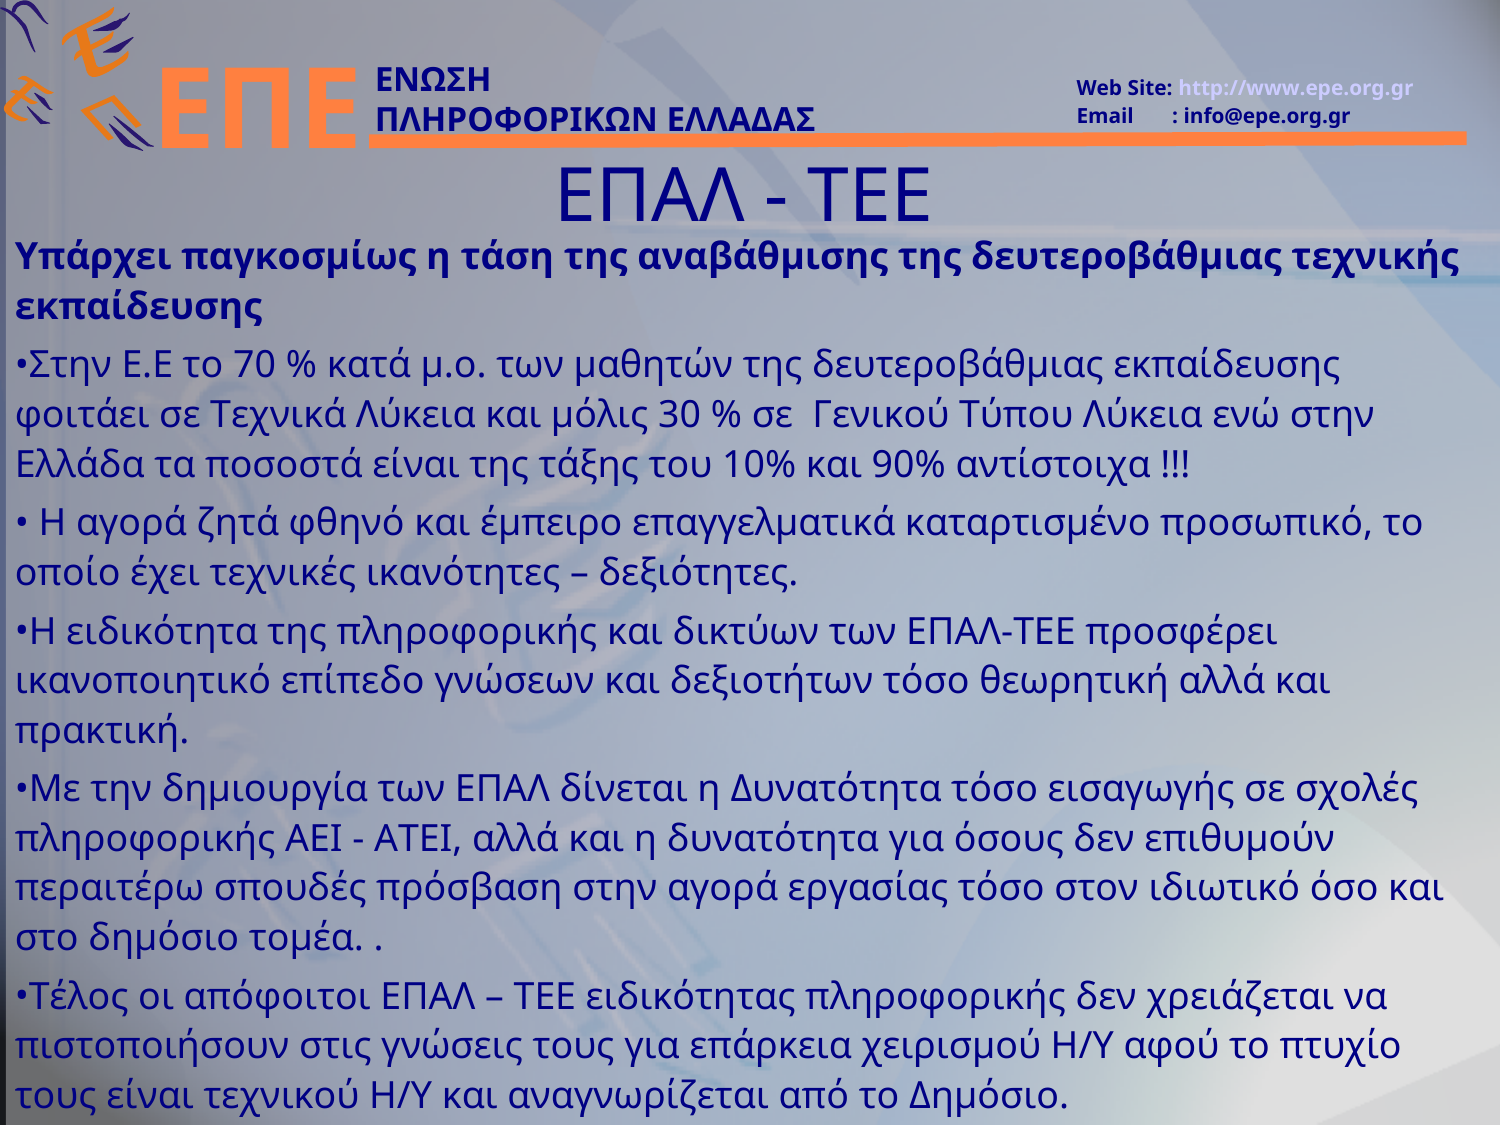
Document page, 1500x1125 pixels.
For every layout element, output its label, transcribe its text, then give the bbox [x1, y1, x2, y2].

list Υπάρχει παγκοσμίως η τάση της αναβάθμισης της δευτεροβάθμιας τεχνικής εκπαίδευσης Στην Ε.Ε το 70 % κατά μ.ο. των μαθητών της δευτεροβάθμιας εκπαίδευσης φοιτάει σε Τεχνικά Λύκεια και μόλις 30 % σε Γενικού Τύπου Λύκεια ενώ στην Ελλάδα τα ποσοστά είναι της τάξης του 10% και 90% αντίστοιχα !!! Η αγορά ζητά φθηνό και έμπειρο επαγγελματικά καταρτισμένο προσωπικό, το οποίο έχει τεχνικές ικανότητες – δεξιότητες. Η ειδικότητα της πληροφορικής και δικτύων των ΕΠΑΛ-ΤΕΕ προσφέρει ικανοποιητικό επίπεδο γνώσεων και δεξιοτήτων τόσο θεωρητική αλλά και πρακτική. Με την δημιουργία των ΕΠΑΛ δίνεται η Δυνατότητα τόσο εισαγωγής σε σχολές πληροφορικής ΑΕΙ - ΑΤΕΙ, αλλά και η δυνατότητα για όσους δεν επιθυμούν περαιτέρω σπουδές πρόσβαση στην αγορά εργασίας τόσο στον ιδιωτικό όσο και στο δημόσιο τομέα. . Τέλος οι απόφοιτοι ΕΠΑΛ – ΤΕΕ ειδικότητας πληροφορικής δεν χρειάζεται να πιστοποιήσουν στις γνώσεις τους για επάρκεια χειρισμού Η/Υ αφού το πτυχίο τους είναι τεχνικού Η/Υ και αναγνωρίζεται από το Δημόσιο. [0, 220, 1500, 1125]
title ΕΠΑΛ - ΤΕΕ [29, 138, 1459, 220]
